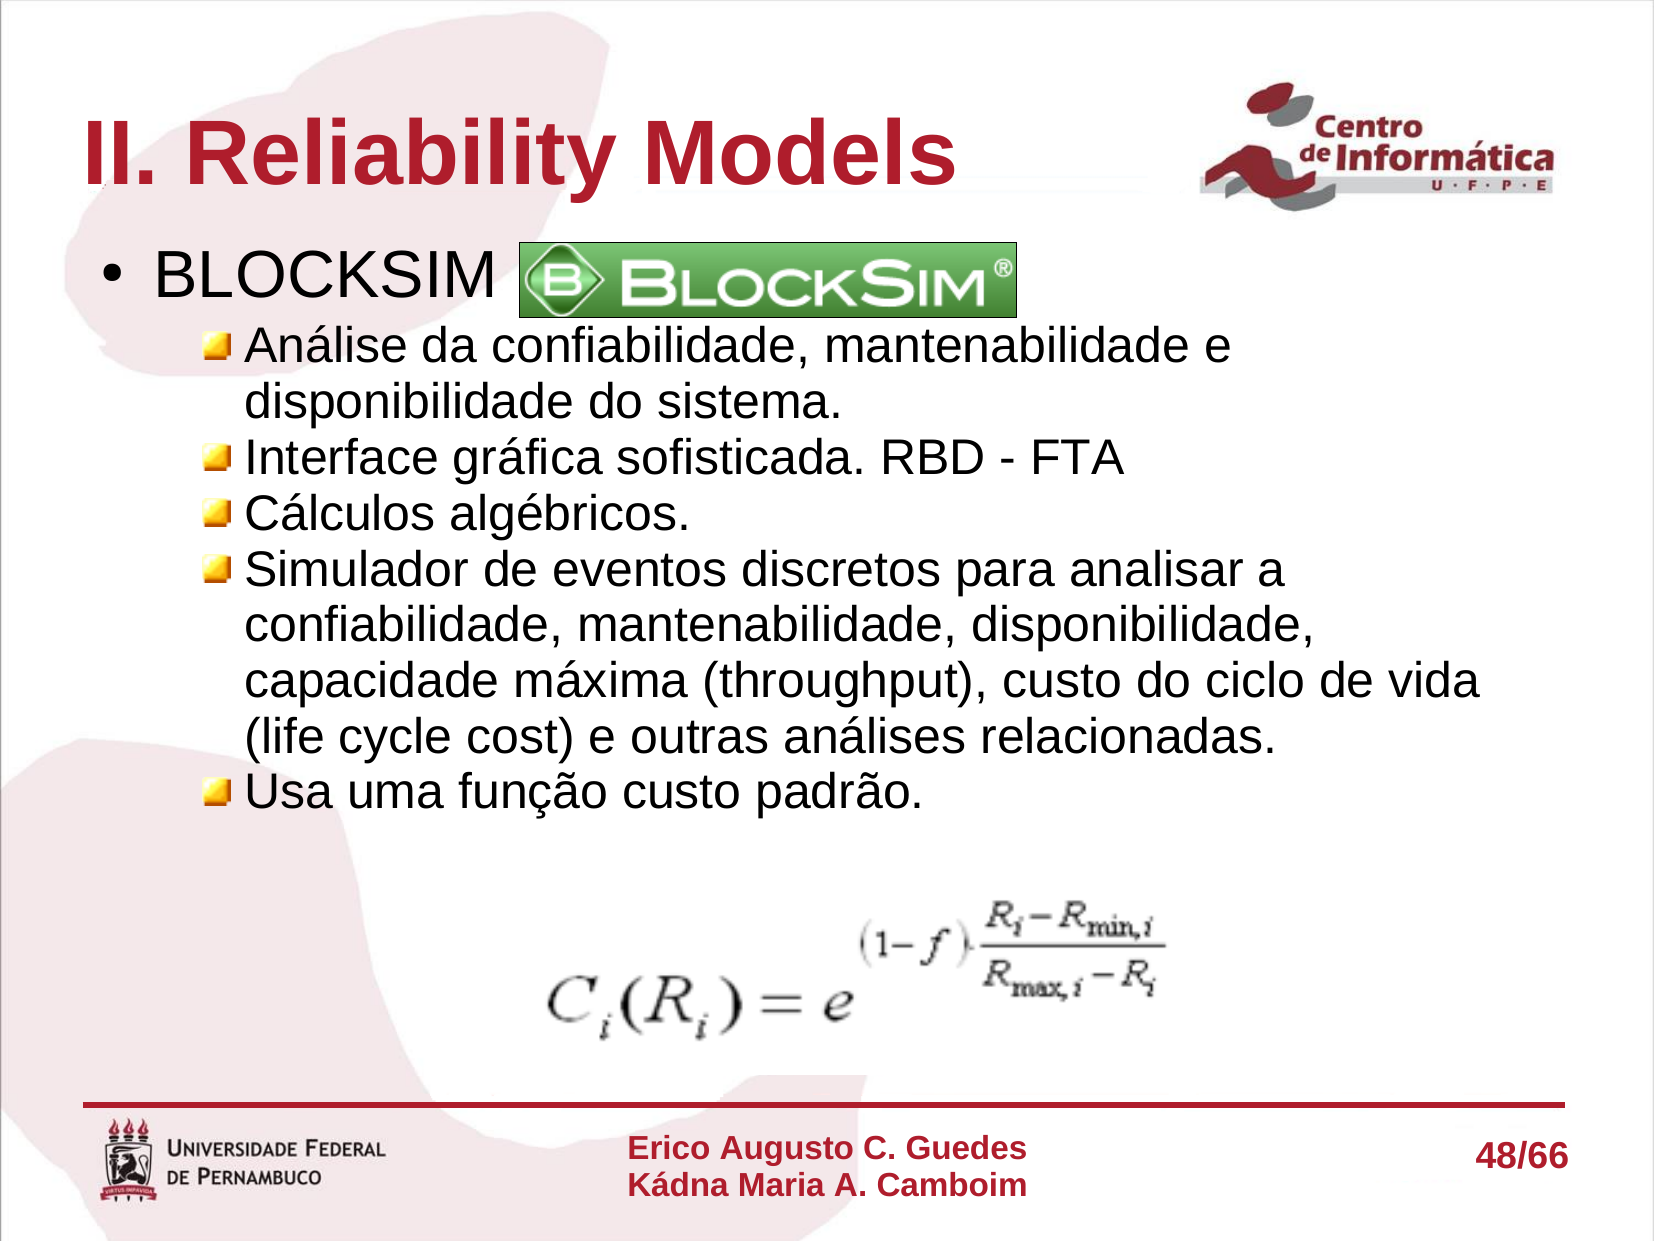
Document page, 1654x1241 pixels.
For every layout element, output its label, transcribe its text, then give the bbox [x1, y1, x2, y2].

list BLOCKSIM Análise da confiabilidade, mantenabilidade e disponibilidade do sistema. Interface gráfica sofisticada. RBD - FTA Cálculos algébricos. Simulador de eventos discretos para analisar a confiabilidade, mantenabilidade, disponibilidade, capacidade máxima (throughput), custo do ciclo de vida (life cycle cost) e outras análises relacionadas. Usa uma função custo padrão. [82, 237, 1571, 1041]
title II. Reliability Models [82, 56, 1571, 237]
picture [0, 0, 1654, 1241]
